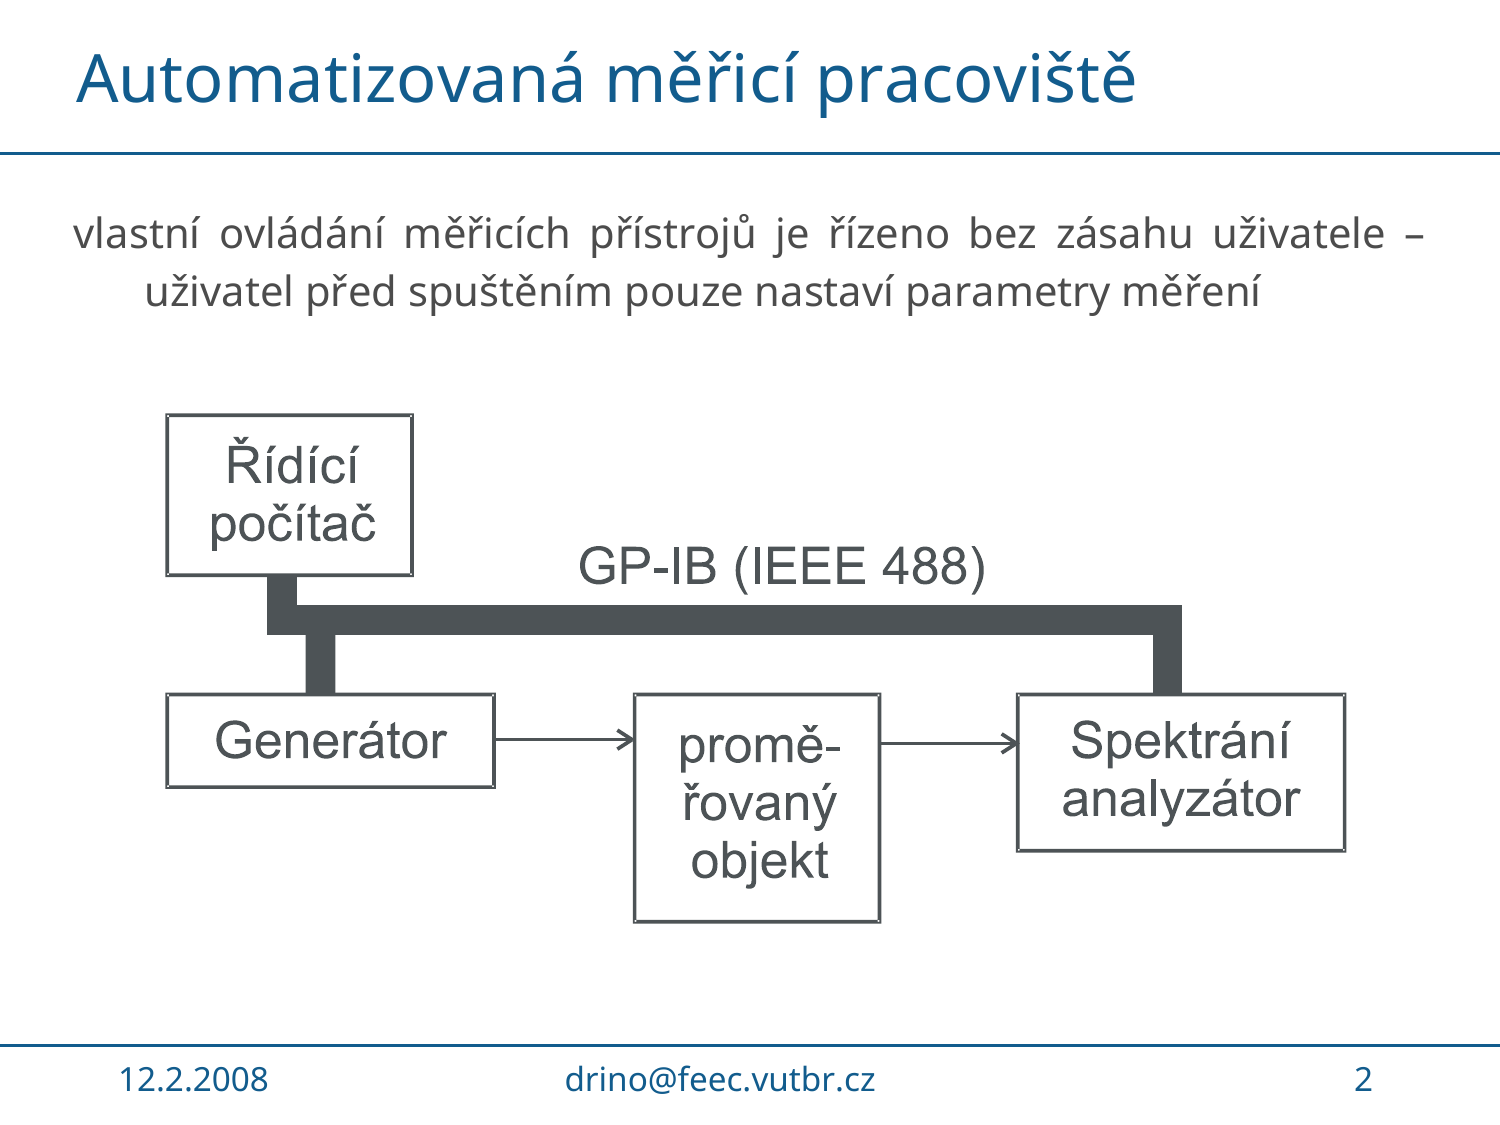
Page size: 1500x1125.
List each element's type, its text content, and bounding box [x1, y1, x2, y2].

text_box vlastní ovládání měřicích přístrojů je řízeno bez zásahu uživatele – uživatel před spuštěním pouze nastaví parametry měření [59, 196, 1442, 327]
text_box 12.2.2008 [103, 1049, 432, 1125]
text_box drino@feec.vutbr.cz [454, 1049, 987, 1125]
title Automatizovaná měřicí pracoviště [0, 0, 1500, 152]
picture [165, 413, 1347, 924]
text_box 1 [1075, 1049, 1388, 1125]
